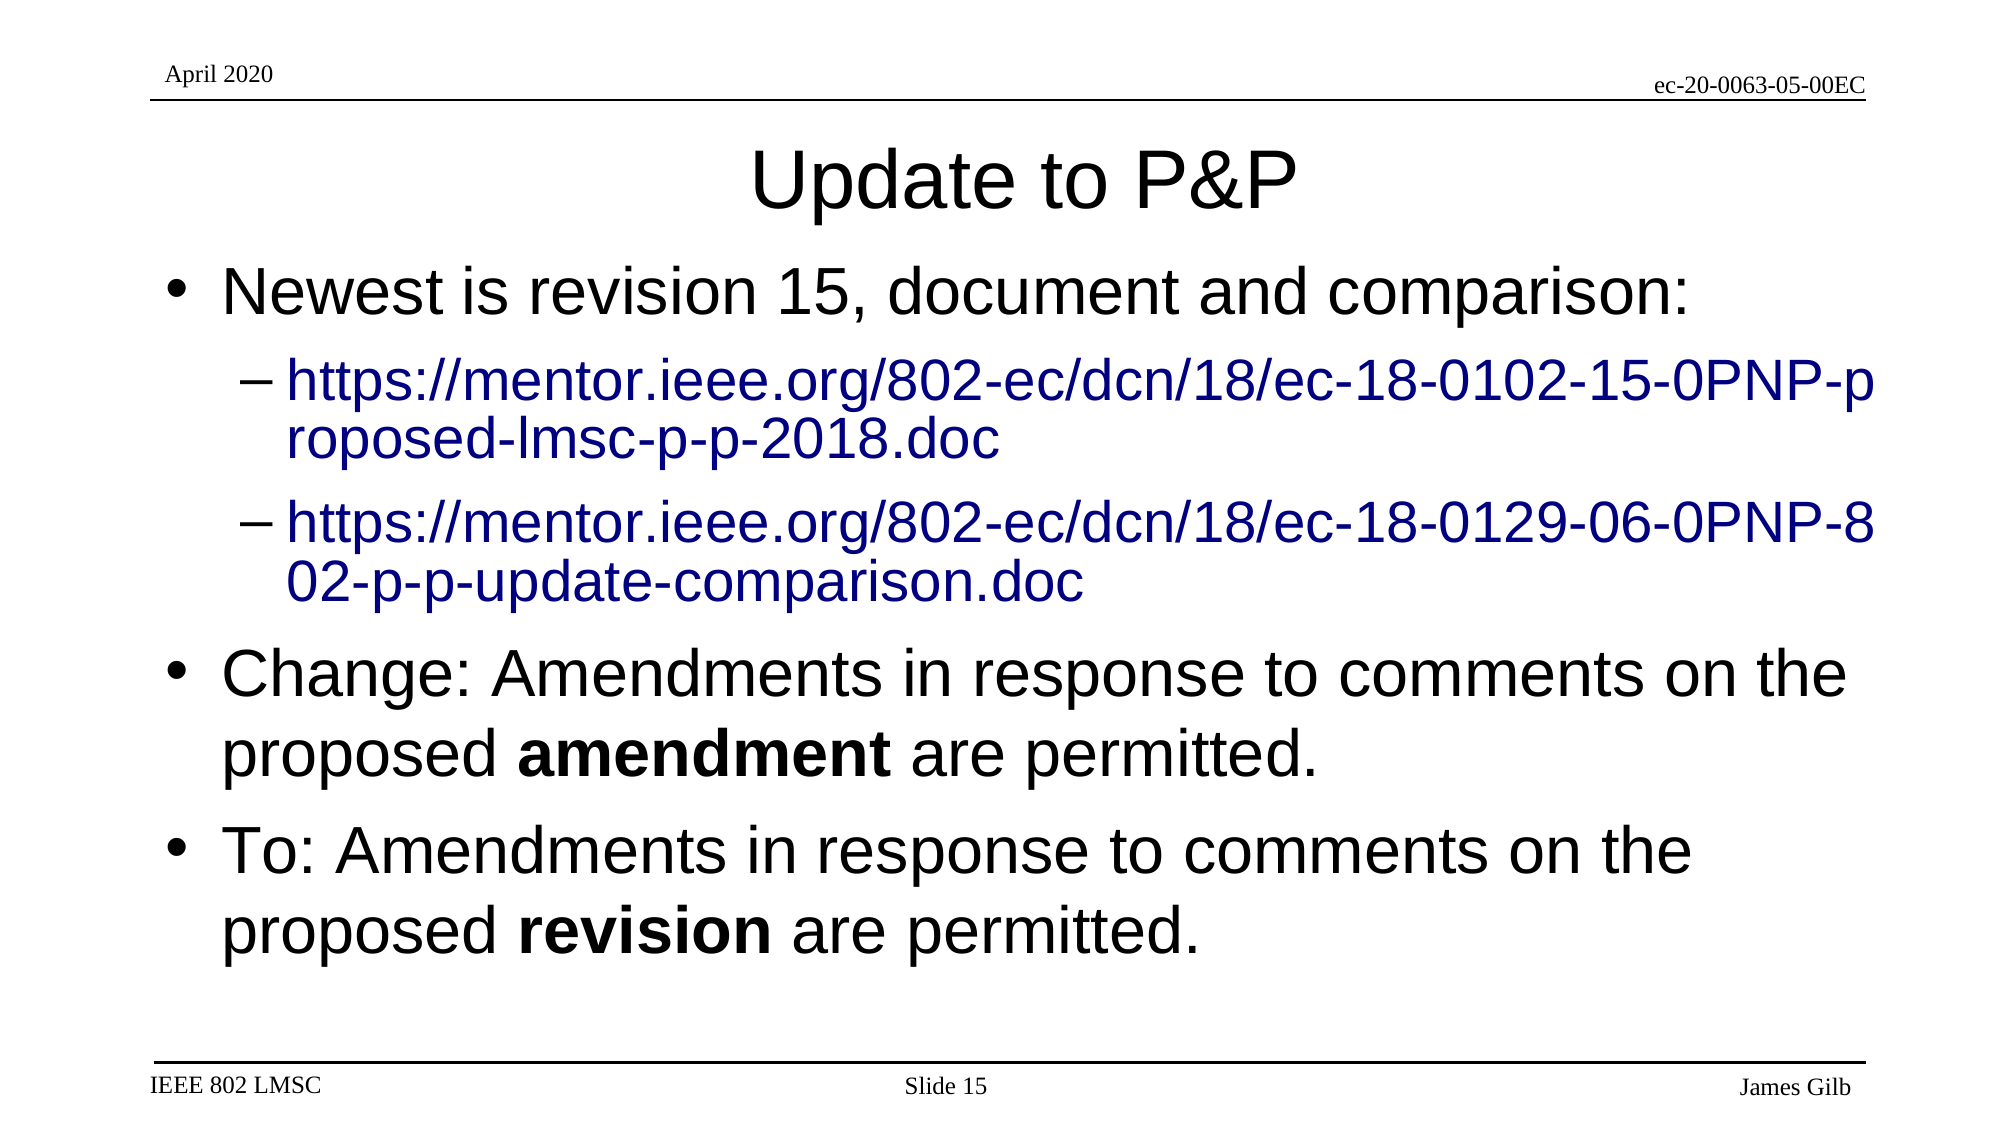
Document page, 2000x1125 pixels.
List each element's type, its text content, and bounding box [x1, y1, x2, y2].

title Update to P&P [149, 112, 1900, 238]
text_box [149, 239, 1900, 1051]
